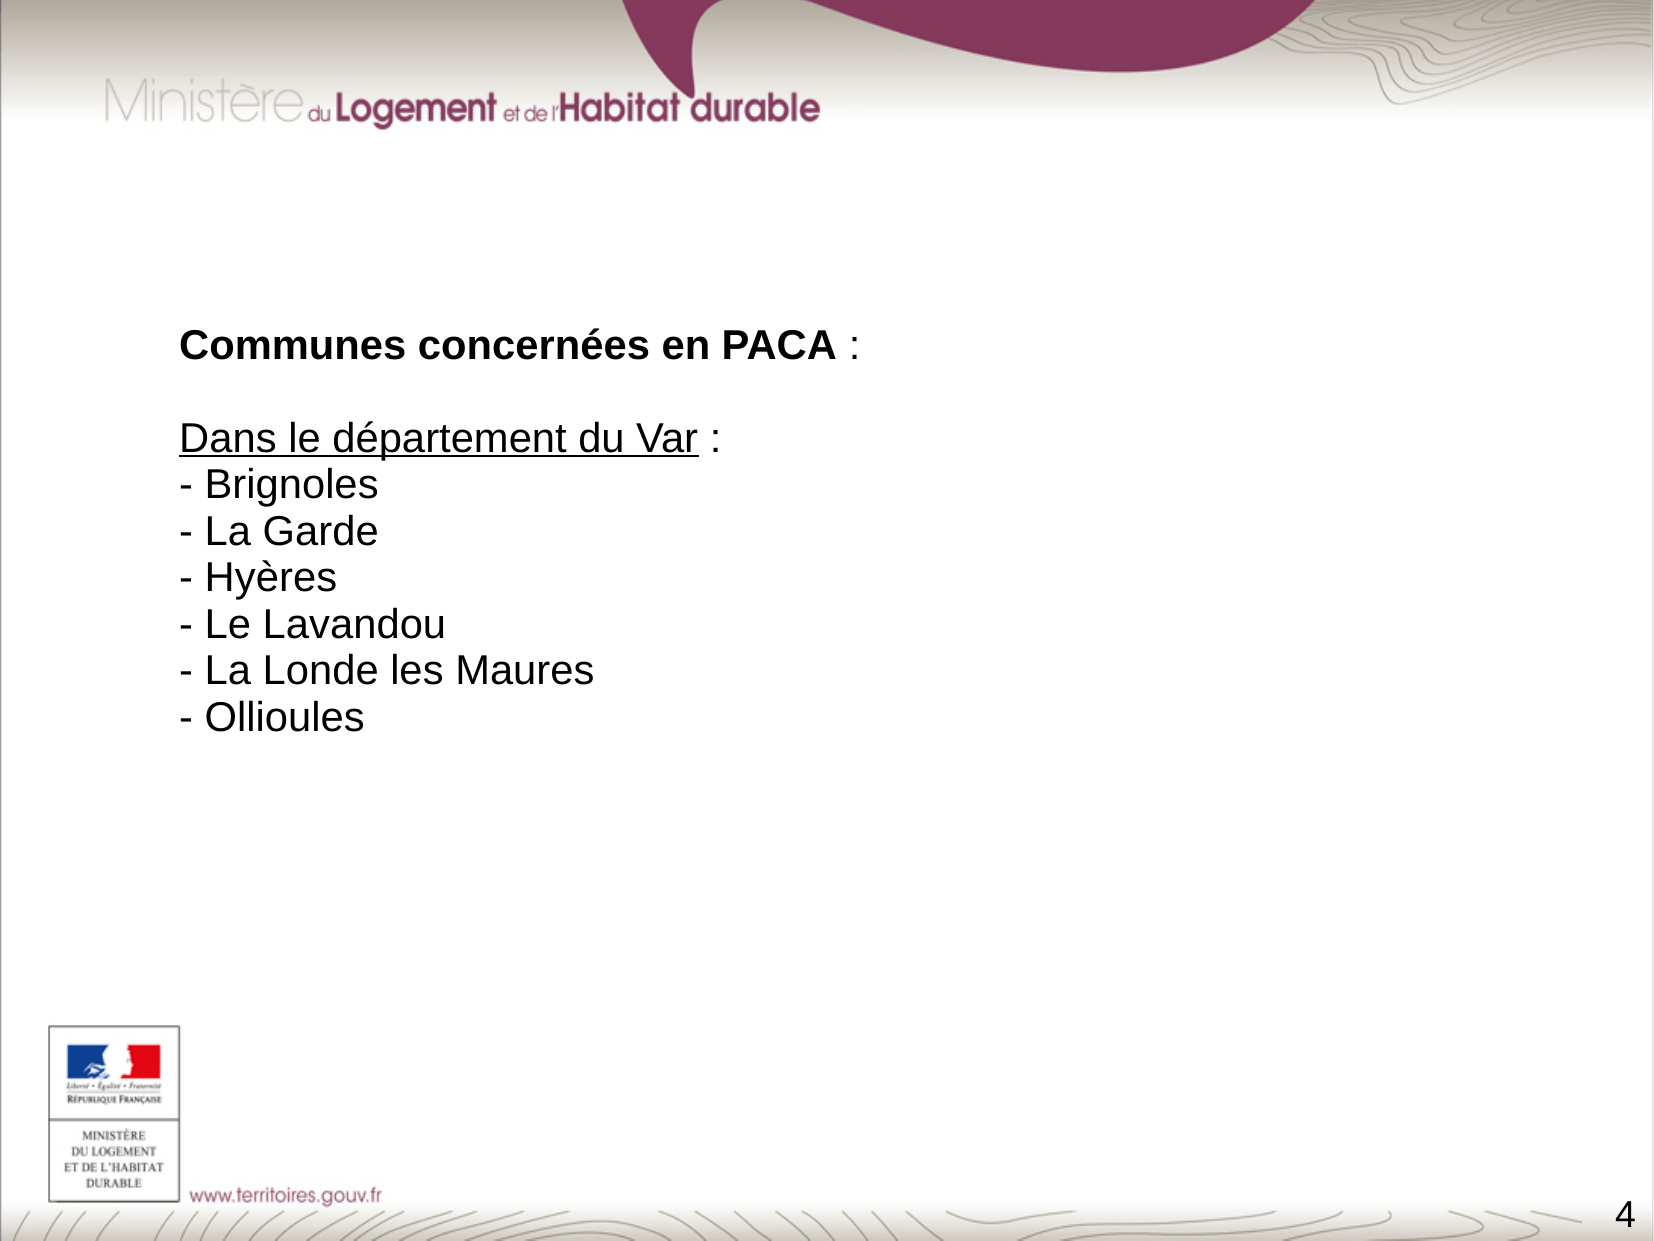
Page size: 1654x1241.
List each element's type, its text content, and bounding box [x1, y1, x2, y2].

picture [0, 0, 1654, 1241]
subtitle Communes concernées en PACA : Dans le département du Var : - Brignoles - La Garde - Hyères - Le Lavandou - La Londe les Maures - Ollioules [179, 297, 1505, 999]
title [82, 55, 1567, 246]
